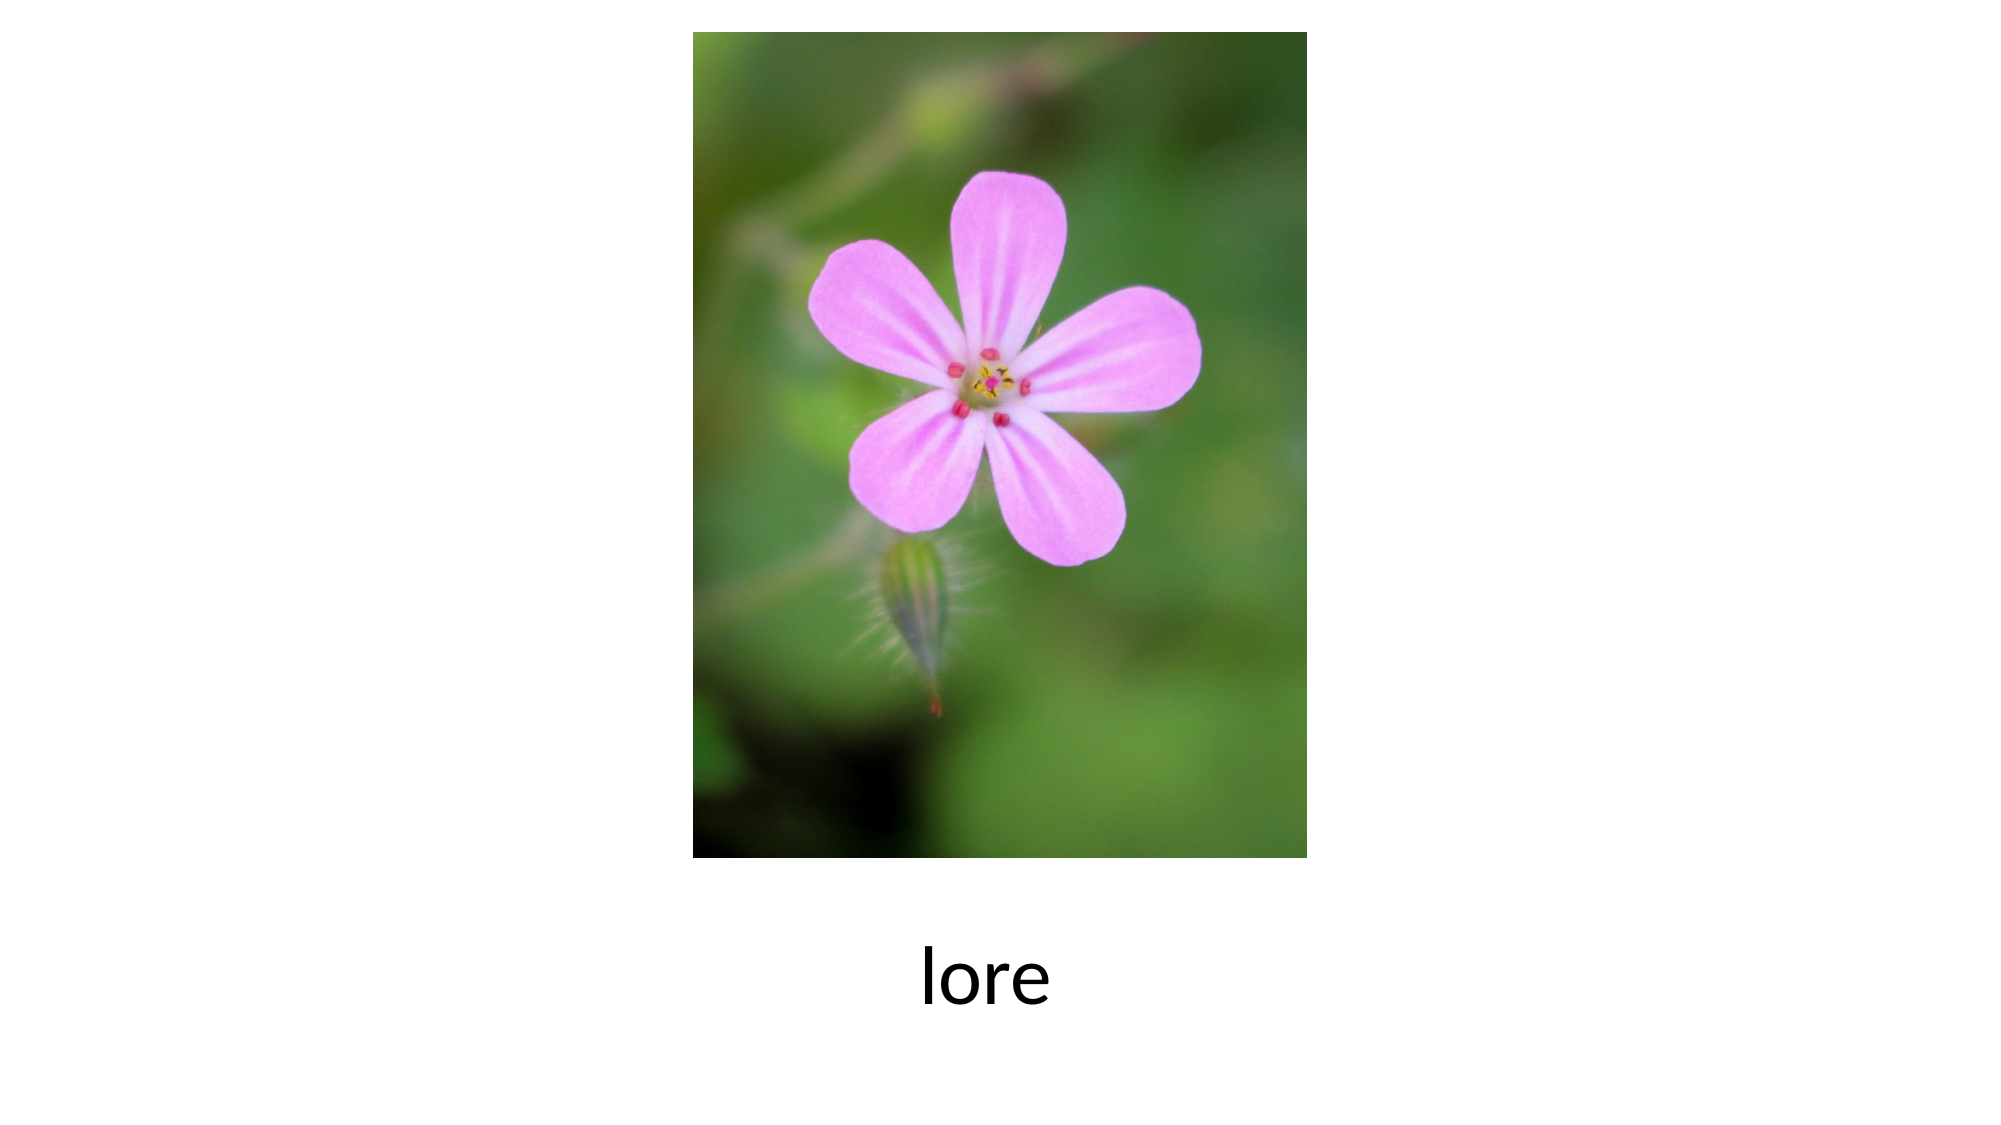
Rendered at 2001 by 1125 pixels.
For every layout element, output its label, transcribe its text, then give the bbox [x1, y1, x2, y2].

text_box lore [904, 913, 1096, 1029]
picture [693, 32, 1307, 858]
